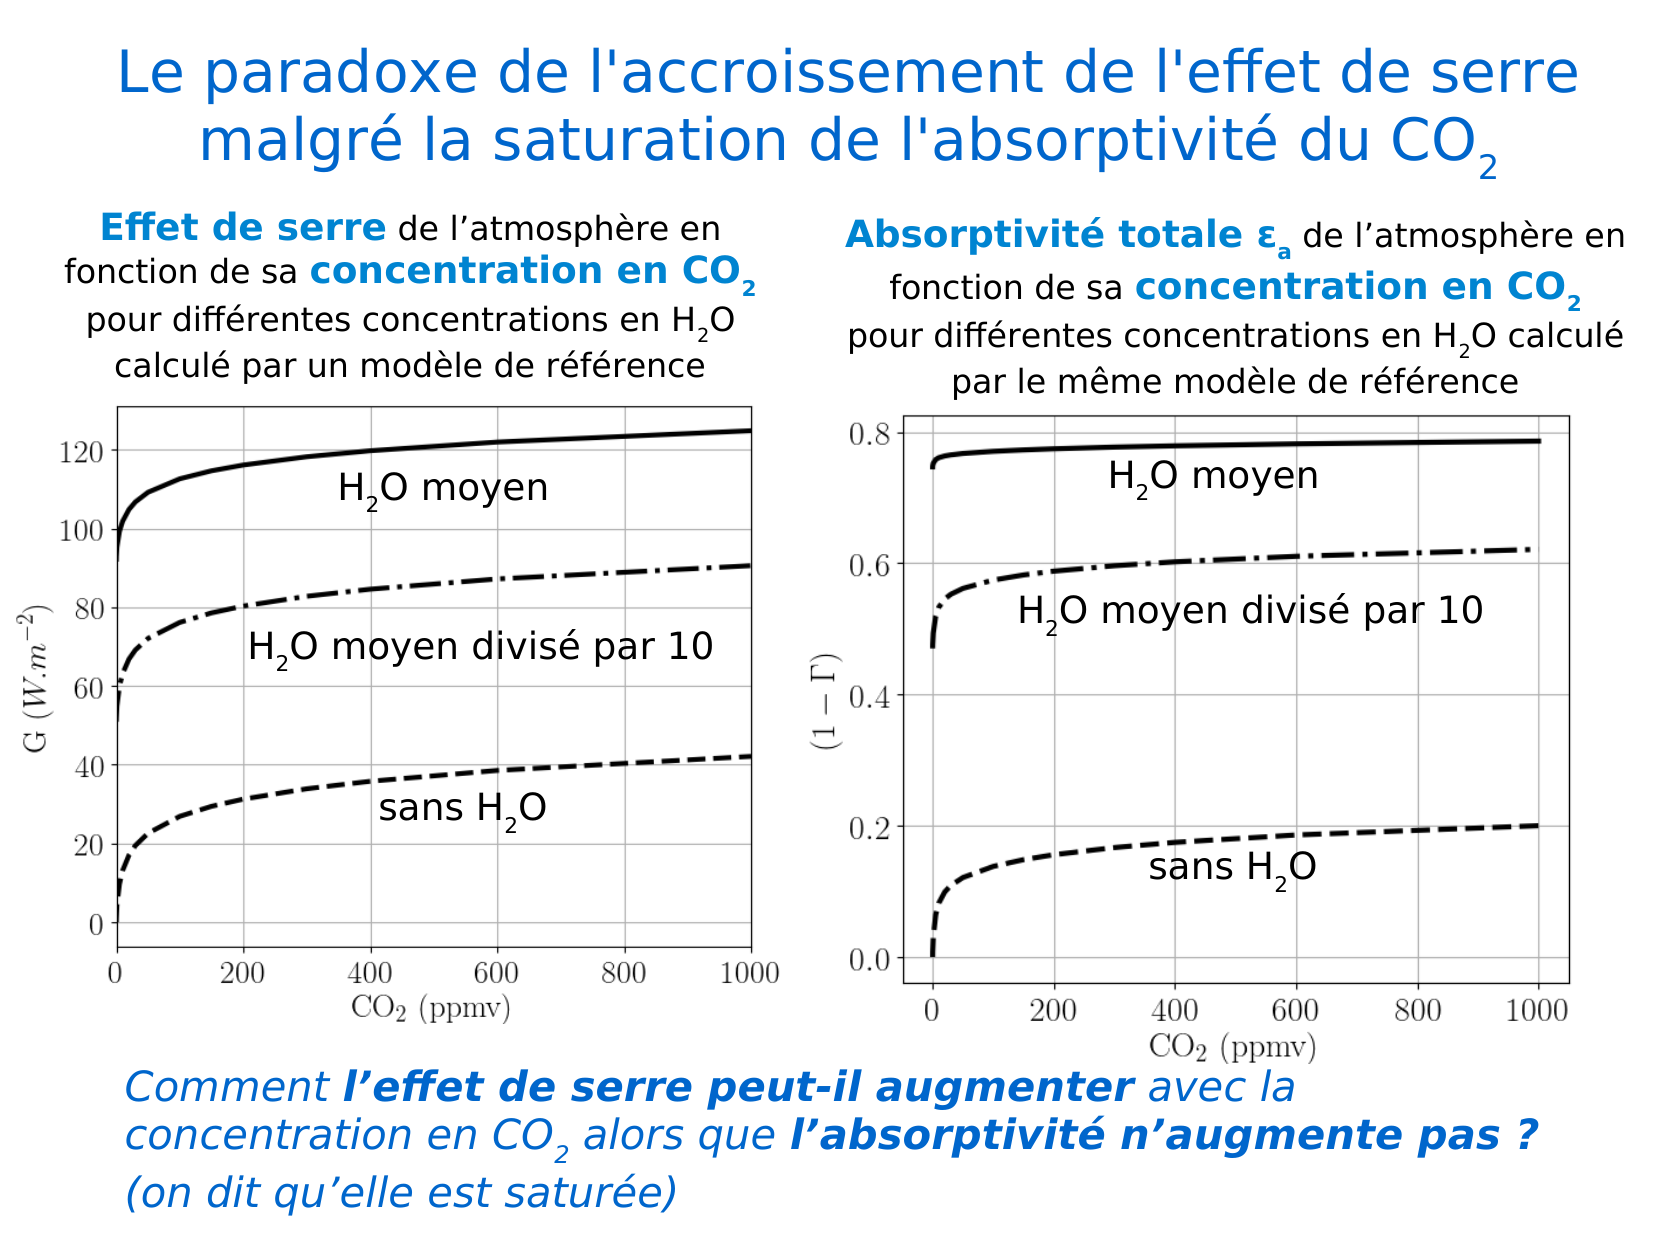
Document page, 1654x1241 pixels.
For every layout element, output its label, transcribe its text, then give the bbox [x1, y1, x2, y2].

text_box Comment l’effet de serre peut-il augmenter avec la concentration en CO2 alors que l’absorptivité n’augmente pas ? (on dit qu’elle est saturée) [109, 1055, 1587, 1226]
text_box Effet de serre de l’atmosphère en fonction de sa concentration en CO2 pour différentes concentrations en H2O calculé par un modèle de référence [47, 198, 774, 394]
picture [14, 322, 1591, 1064]
text_box sans H2O [244, 778, 681, 850]
text_box Le paradoxe de l'accroissement de l'effet de serre malgré la saturation de l'absorptivité du CO2 [66, 31, 1632, 196]
text_box H2O moyen [247, 457, 652, 529]
text_box H2O moyen divisé par 10 [221, 617, 741, 685]
text_box Absorptivité totale εa de l’atmosphère en fonction de sa concentration en CO2 pour différentes concentrations en H2O calculé par le même modèle de référence [825, 205, 1646, 409]
text_box H2O moyen [1017, 445, 1422, 517]
text_box sans H2O [1015, 837, 1451, 909]
text_box H2O moyen divisé par 10 [991, 581, 1511, 652]
